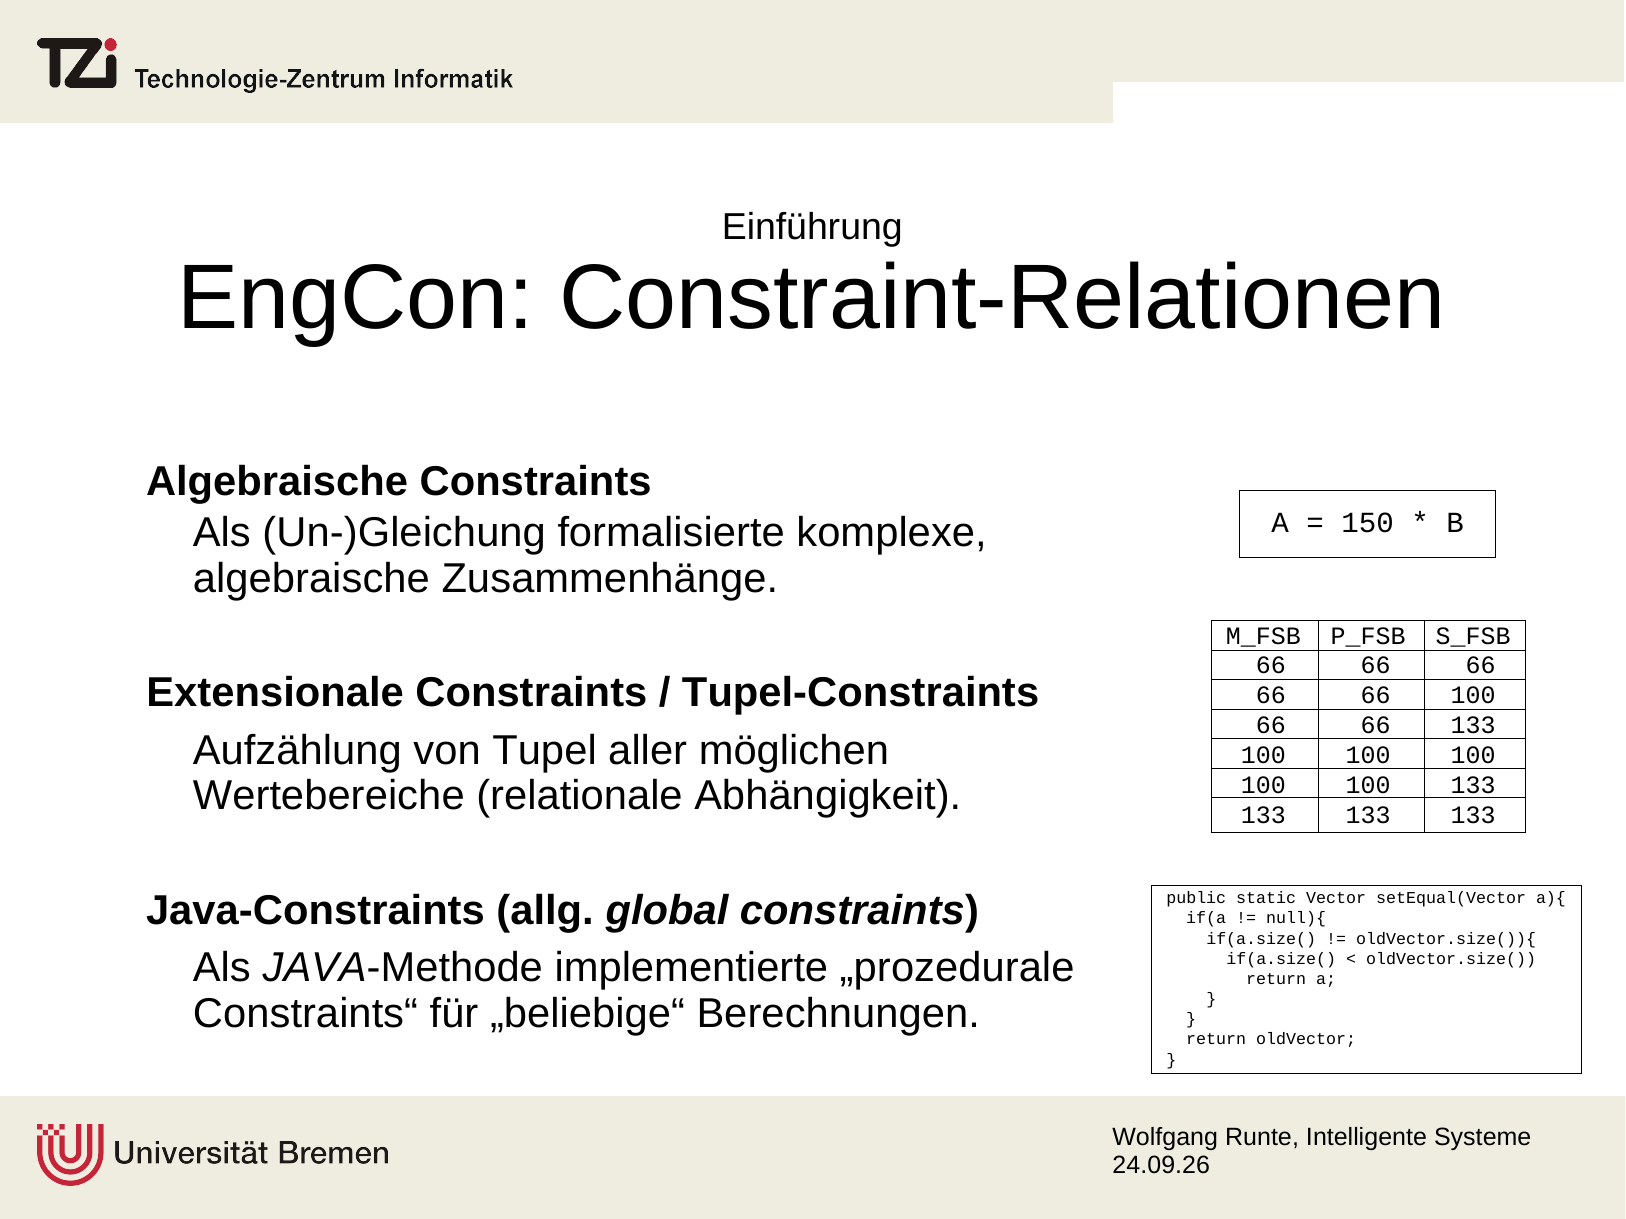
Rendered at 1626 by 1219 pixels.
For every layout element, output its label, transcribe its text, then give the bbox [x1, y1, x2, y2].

text_box M_FSB P_FSB S_FSB 66 66 66 66 66 100 66 66 133 100 100 100 100 100 133 133 133 133 [1319, 620, 1424, 650]
text_box M_FSB P_FSB S_FSB 66 66 66 66 66 100 66 66 133 100 100 100 100 100 133 133 133 133 [1211, 769, 1318, 797]
text_box M_FSB P_FSB S_FSB 66 66 66 66 66 100 66 66 133 100 100 100 100 100 133 133 133 133 [1319, 798, 1424, 833]
text_box M_FSB P_FSB S_FSB 66 66 66 66 66 100 66 66 133 100 100 100 100 100 133 133 133 133 [1211, 680, 1318, 709]
text_box M_FSB P_FSB S_FSB 66 66 66 66 66 100 66 66 133 100 100 100 100 100 133 133 133 133 [1211, 739, 1318, 768]
text_box M_FSB P_FSB S_FSB 66 66 66 66 66 100 66 66 133 100 100 100 100 100 133 133 133 133 [1211, 710, 1318, 738]
picture [37, 38, 513, 93]
text_box M_FSB P_FSB S_FSB 66 66 66 66 66 100 66 66 133 100 100 100 100 100 133 133 133 133 [1425, 680, 1526, 709]
text_box public static Vector setEqual(Vector a){ if(a != null){ if(a.size() != oldVector.size()){ if(a.size() < oldVector.size()) return a; } } return oldVector; } [1151, 885, 1582, 1074]
text_box M_FSB P_FSB S_FSB 66 66 66 66 66 100 66 66 133 100 100 100 100 100 133 133 133 133 [1211, 620, 1318, 650]
list Algebraische Constraints Als (Un-)Gleichung formalisierte komplexe, algebraische Zusammenhänge. Extensionale Constraints / Tupel-Constraints Aufzählung von Tupel aller möglichen Wertebereiche (relationale Abhängigkeit). Java-Constraints (allg. global constraints) Als JAVA-Methode implementierte „prozedurale Constraints“ für „beliebige“ Berechnungen. [71, 400, 1108, 1064]
text_box M_FSB P_FSB S_FSB 66 66 66 66 66 100 66 66 133 100 100 100 100 100 133 133 133 133 [1319, 739, 1424, 768]
text_box M_FSB P_FSB S_FSB 66 66 66 66 66 100 66 66 133 100 100 100 100 100 133 133 133 133 [1319, 680, 1424, 709]
text_box M_FSB P_FSB S_FSB 66 66 66 66 66 100 66 66 133 100 100 100 100 100 133 133 133 133 [1319, 710, 1424, 738]
text_box M_FSB P_FSB S_FSB 66 66 66 66 66 100 66 66 133 100 100 100 100 100 133 133 133 133 [1211, 798, 1318, 833]
title Einführung EngCon: Constraint-Relationen [112, 162, 1513, 393]
picture [37, 1124, 388, 1186]
text_box M_FSB P_FSB S_FSB 66 66 66 66 66 100 66 66 133 100 100 100 100 100 133 133 133 133 [1425, 710, 1526, 738]
text_box M_FSB P_FSB S_FSB 66 66 66 66 66 100 66 66 133 100 100 100 100 100 133 133 133 133 [1211, 651, 1318, 679]
text_box M_FSB P_FSB S_FSB 66 66 66 66 66 100 66 66 133 100 100 100 100 100 133 133 133 133 [1425, 620, 1526, 650]
text_box M_FSB P_FSB S_FSB 66 66 66 66 66 100 66 66 133 100 100 100 100 100 133 133 133 133 [1425, 739, 1526, 768]
text_box M_FSB P_FSB S_FSB 66 66 66 66 66 100 66 66 133 100 100 100 100 100 133 133 133 133 [1425, 769, 1526, 797]
text_box M_FSB P_FSB S_FSB 66 66 66 66 66 100 66 66 133 100 100 100 100 100 133 133 133 133 [1425, 798, 1526, 833]
text_box M_FSB P_FSB S_FSB 66 66 66 66 66 100 66 66 133 100 100 100 100 100 133 133 133 133 [1425, 651, 1526, 679]
text_box A = 150 * B [1239, 490, 1496, 558]
text_box M_FSB P_FSB S_FSB 66 66 66 66 66 100 66 66 133 100 100 100 100 100 133 133 133 133 [1319, 769, 1424, 797]
text_box M_FSB P_FSB S_FSB 66 66 66 66 66 100 66 66 133 100 100 100 100 100 133 133 133 133 [1319, 651, 1424, 679]
